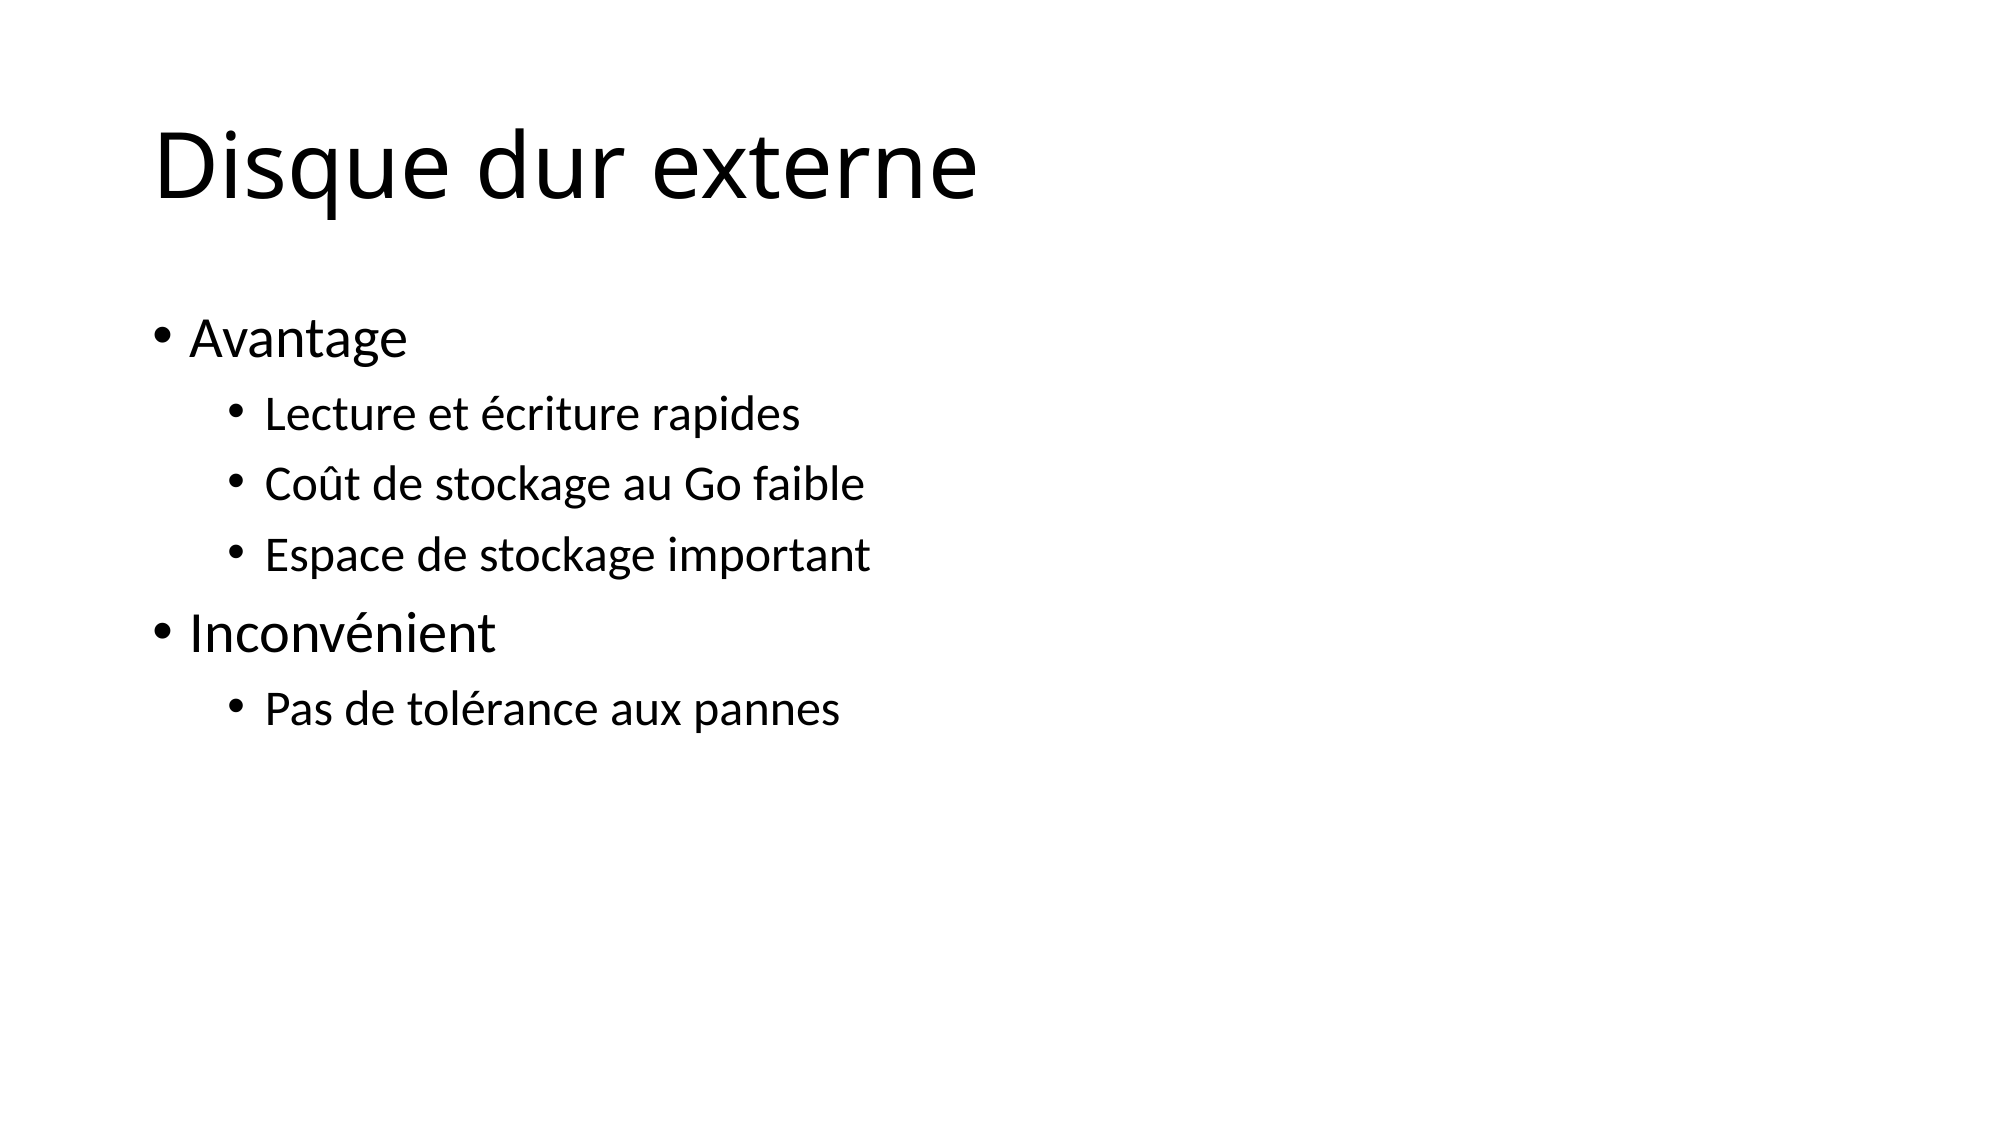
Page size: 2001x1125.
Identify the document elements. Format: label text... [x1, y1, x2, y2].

title Disque dur externe [137, 59, 1863, 278]
list Avantage Lecture et écriture rapides Coût de stockage au Go faible Espace de stockage important Inconvénient Pas de tolérance aux pannes [137, 299, 1863, 1014]
